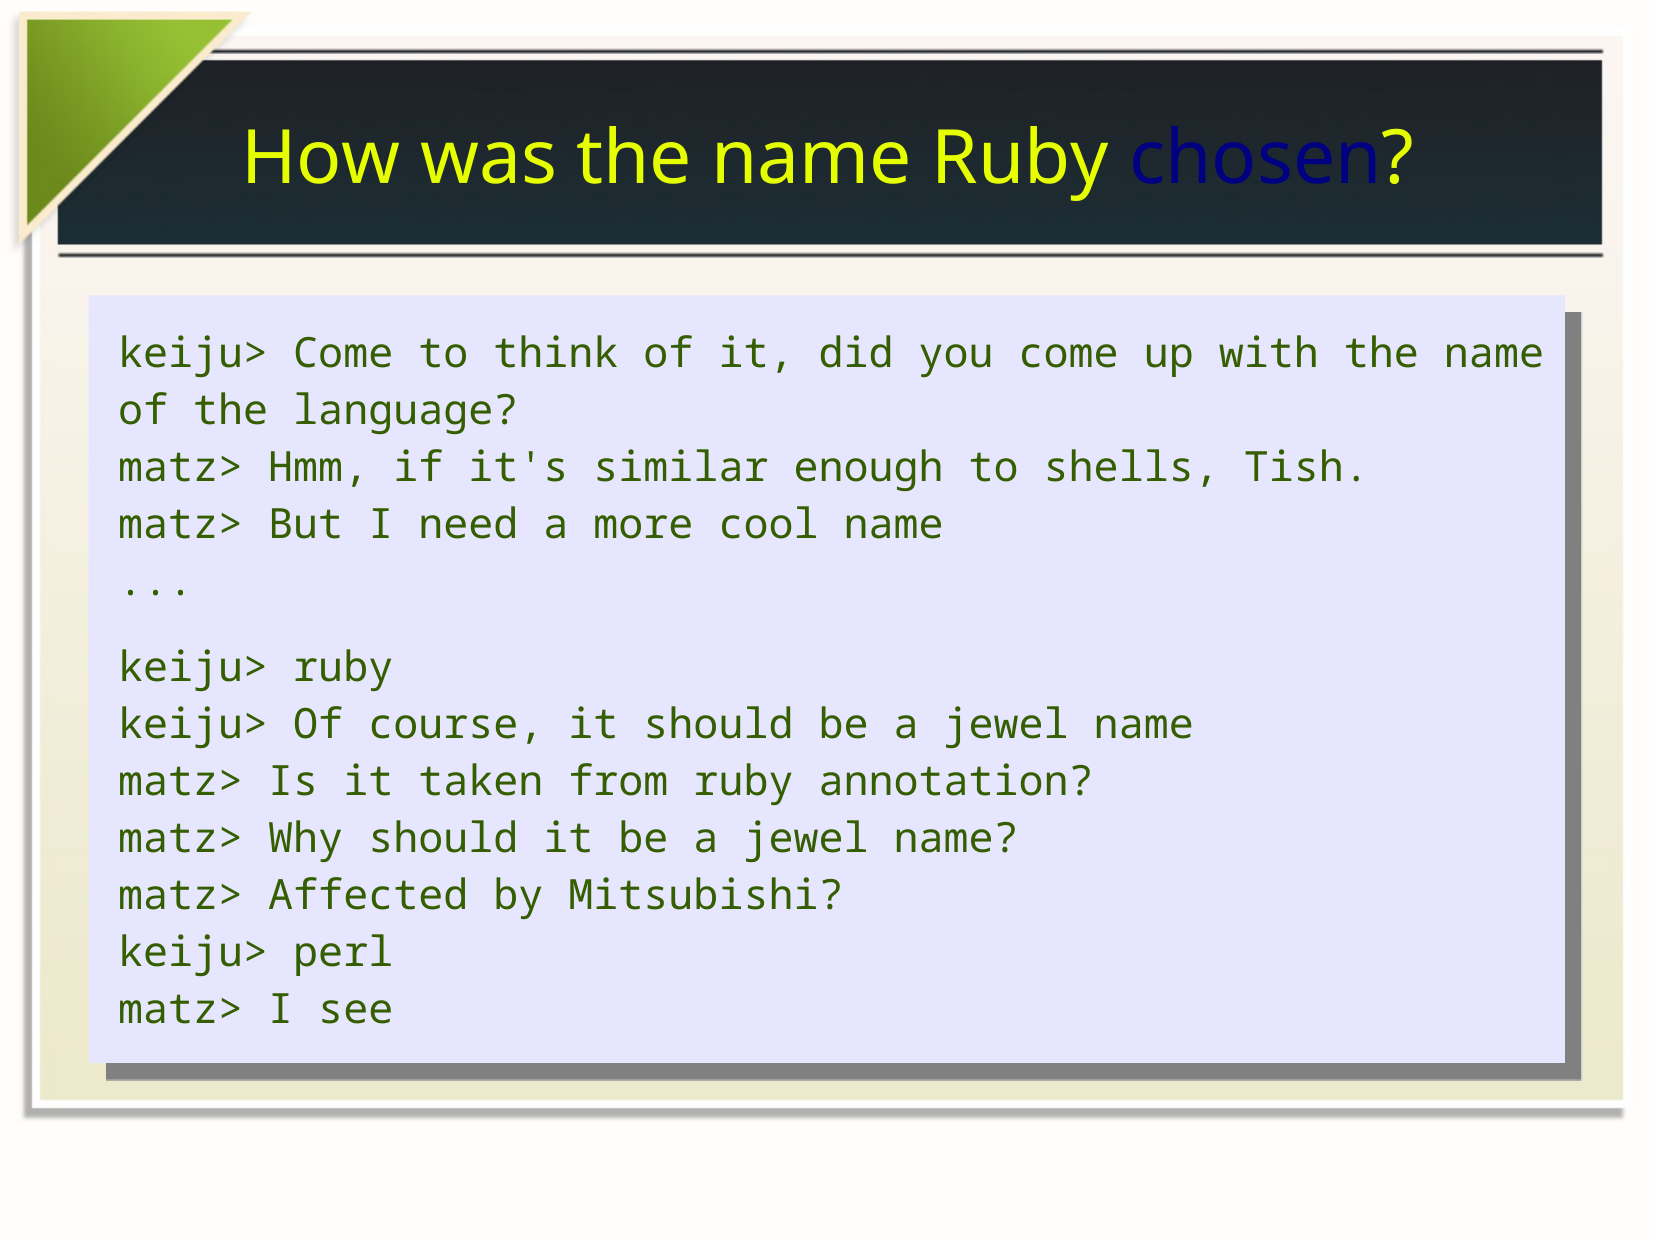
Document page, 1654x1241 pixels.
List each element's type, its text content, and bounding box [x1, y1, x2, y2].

picture [0, 0, 1654, 1241]
text_box keiju> Come to think of it, did you come up with the name of the language? matz> Hmm, if it's similar enough to shells, Tish. matz> But I need a more cool name ... keiju> ruby keiju> Of course, it should be a jewel name matz> Is it taken from ruby annotation? matz> Why should it be a jewel name? matz> Affected by Mitsubishi? keiju> perl matz> I see [88, 295, 1565, 1063]
title How was the name Ruby chosen? [121, 73, 1534, 237]
